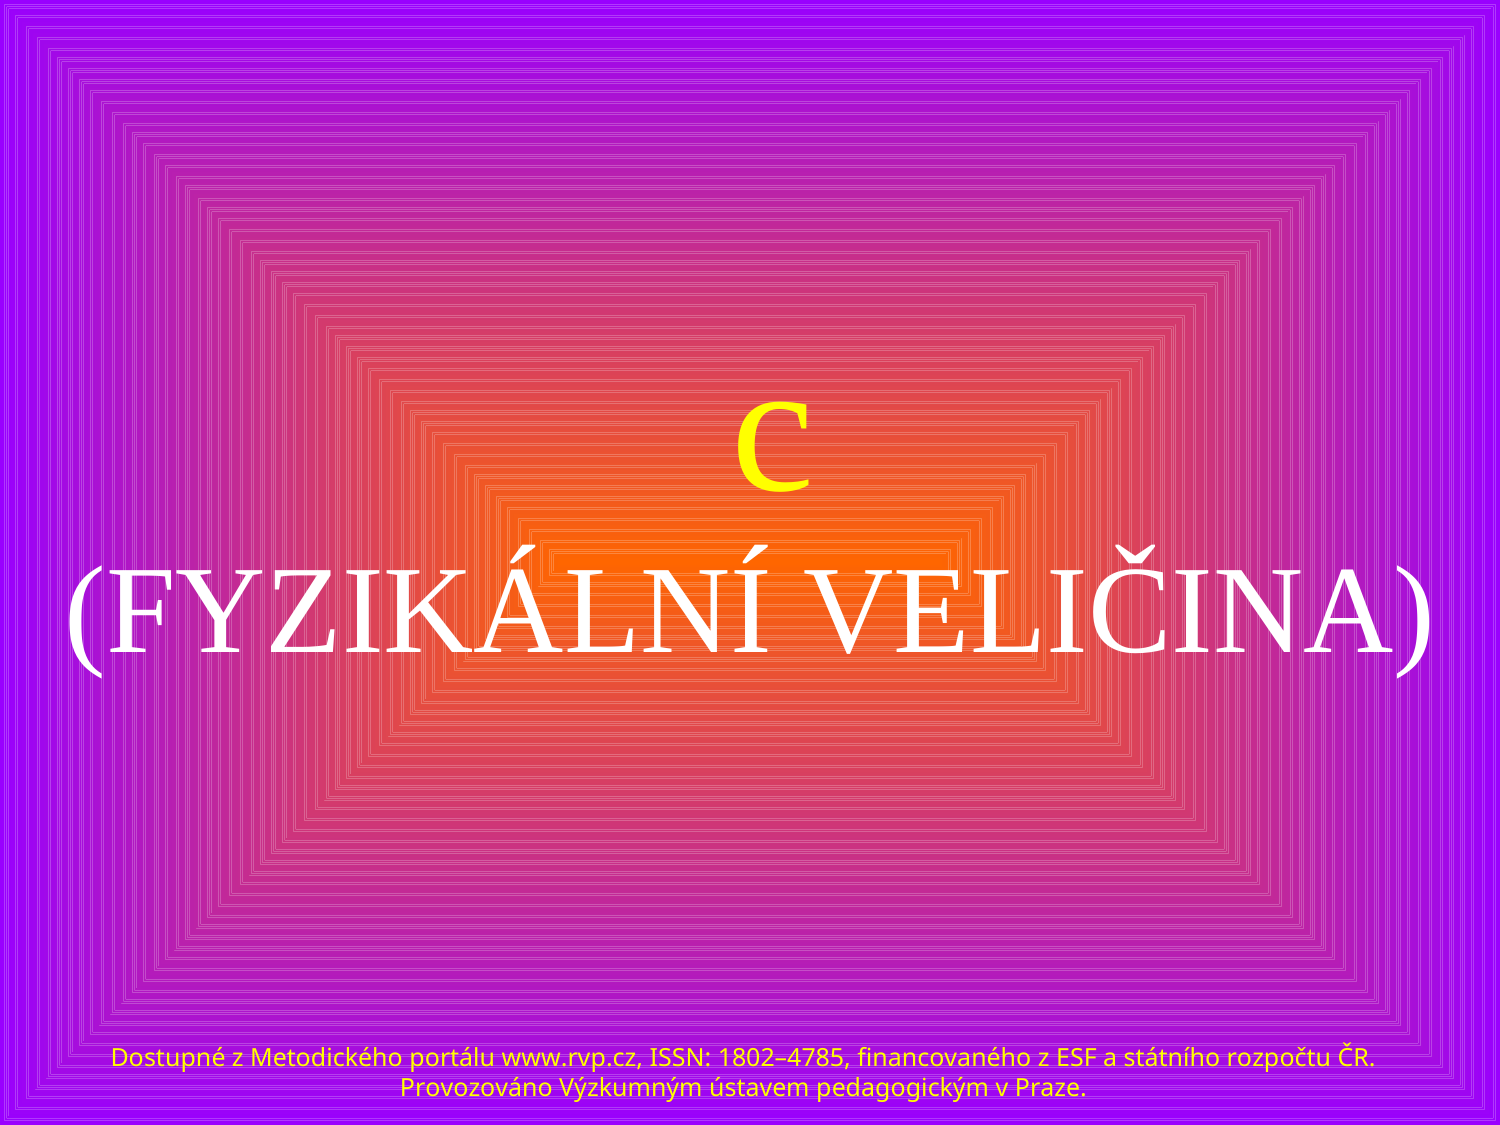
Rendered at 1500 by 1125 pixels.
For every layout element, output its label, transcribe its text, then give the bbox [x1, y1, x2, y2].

text_box c (FYZIKÁLNÍ VELIČINA) [0, 294, 1500, 686]
text_box Dostupné z Metodického portálu www.rvp.cz, ISSN: 1802–4785, financovaného z ESF a státního rozpočtu ČR. Provozováno Výzkumným ústavem pedagogickým v Praze. [35, 1041, 1454, 1102]
